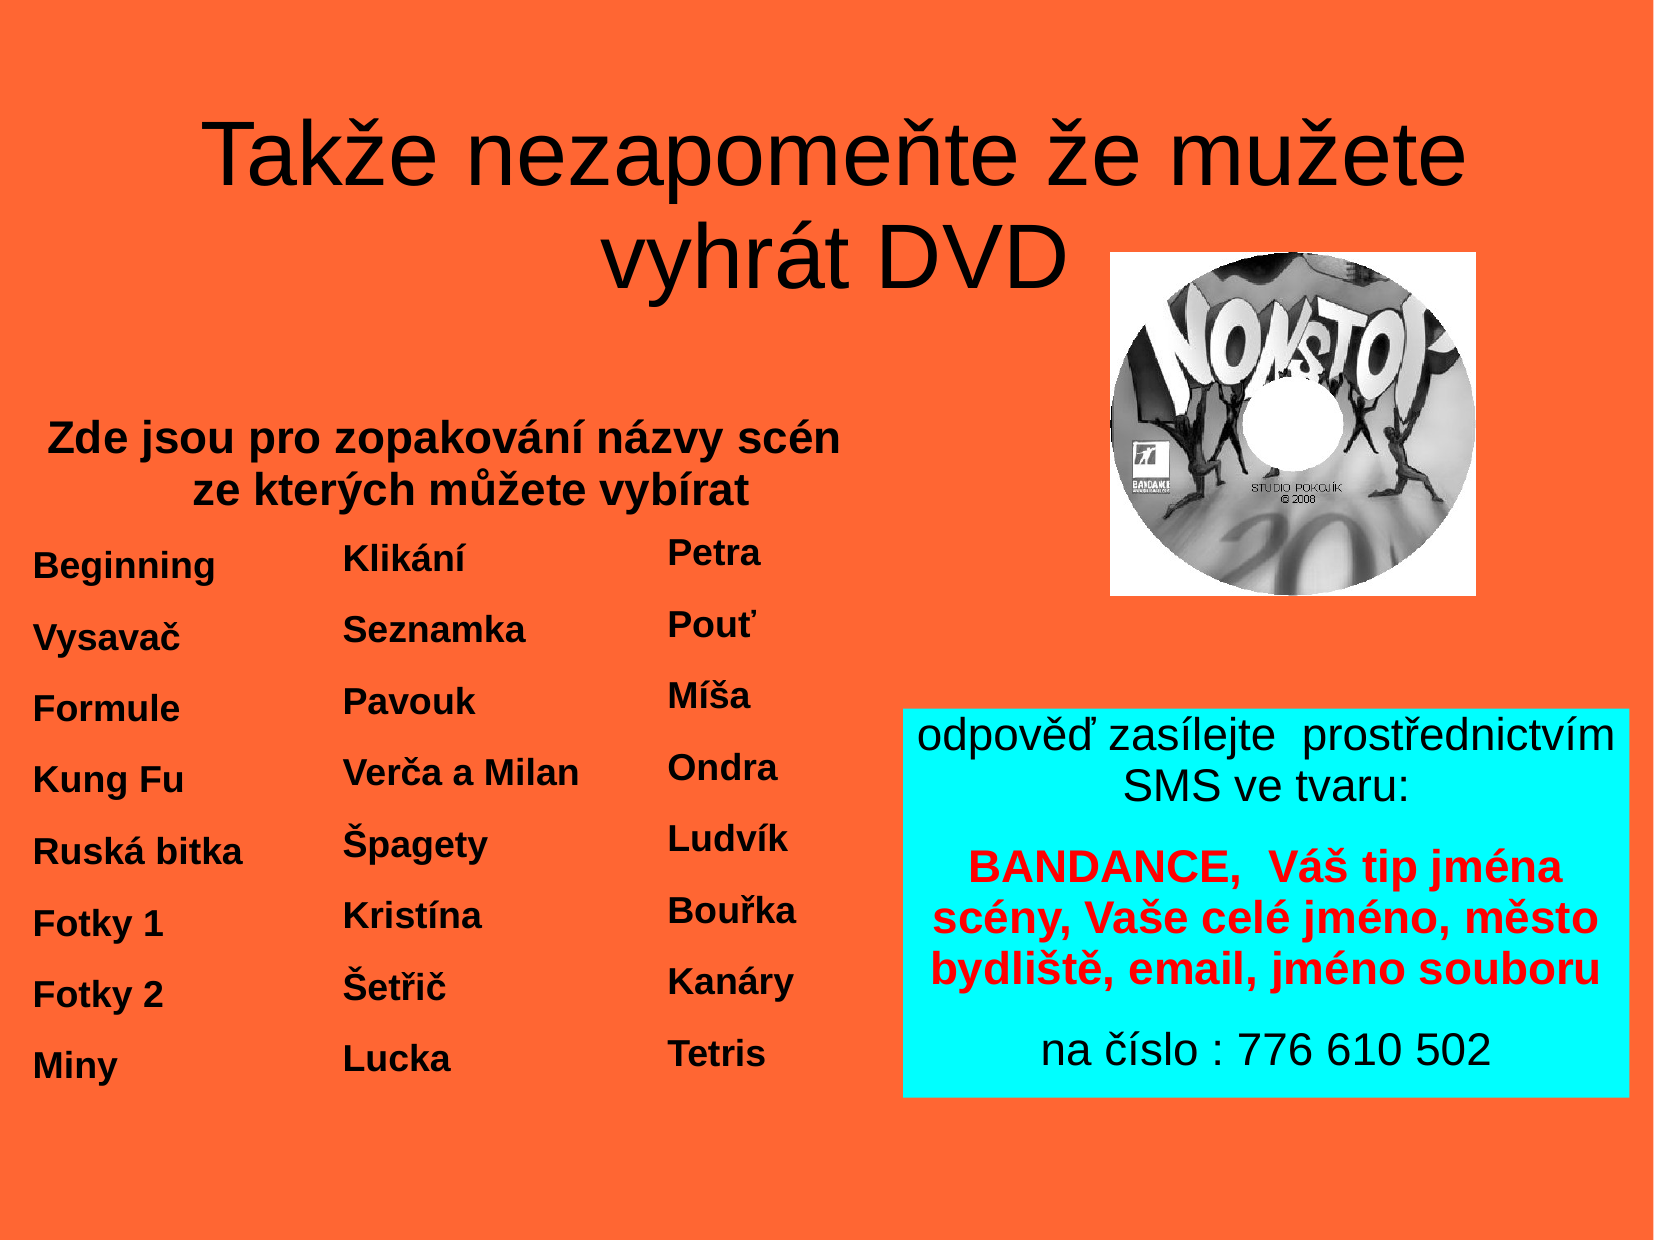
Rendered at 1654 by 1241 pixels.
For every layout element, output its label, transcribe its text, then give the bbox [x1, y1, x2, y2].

list Petra Pouť Míša Ondra Ludvík Bouřka Kanáry Tetris [649, 531, 916, 1093]
list Klikání Seznamka Pavouk Verča a Milan Špagety Kristína Šetřič Lucka [324, 537, 649, 1093]
list Zde jsou pro zopakování názvy scén ze kterých můžete vybírat Beginning Vysavač Formule Kung Fu Ruská bitka Fotky 1 Fotky 2 Miny [14, 412, 857, 1231]
picture [1110, 252, 1476, 596]
title Takže nezapomeňte že mužete vyhrát DVD [91, 101, 1580, 309]
list odpověď zasílejte prostřednictvím SMS ve tvaru: BANDANCE, Váš tip jména scény, Vaše celé jméno, město bydliště, email, jméno souboru na číslo : 776 610 502 [903, 708, 1630, 1098]
